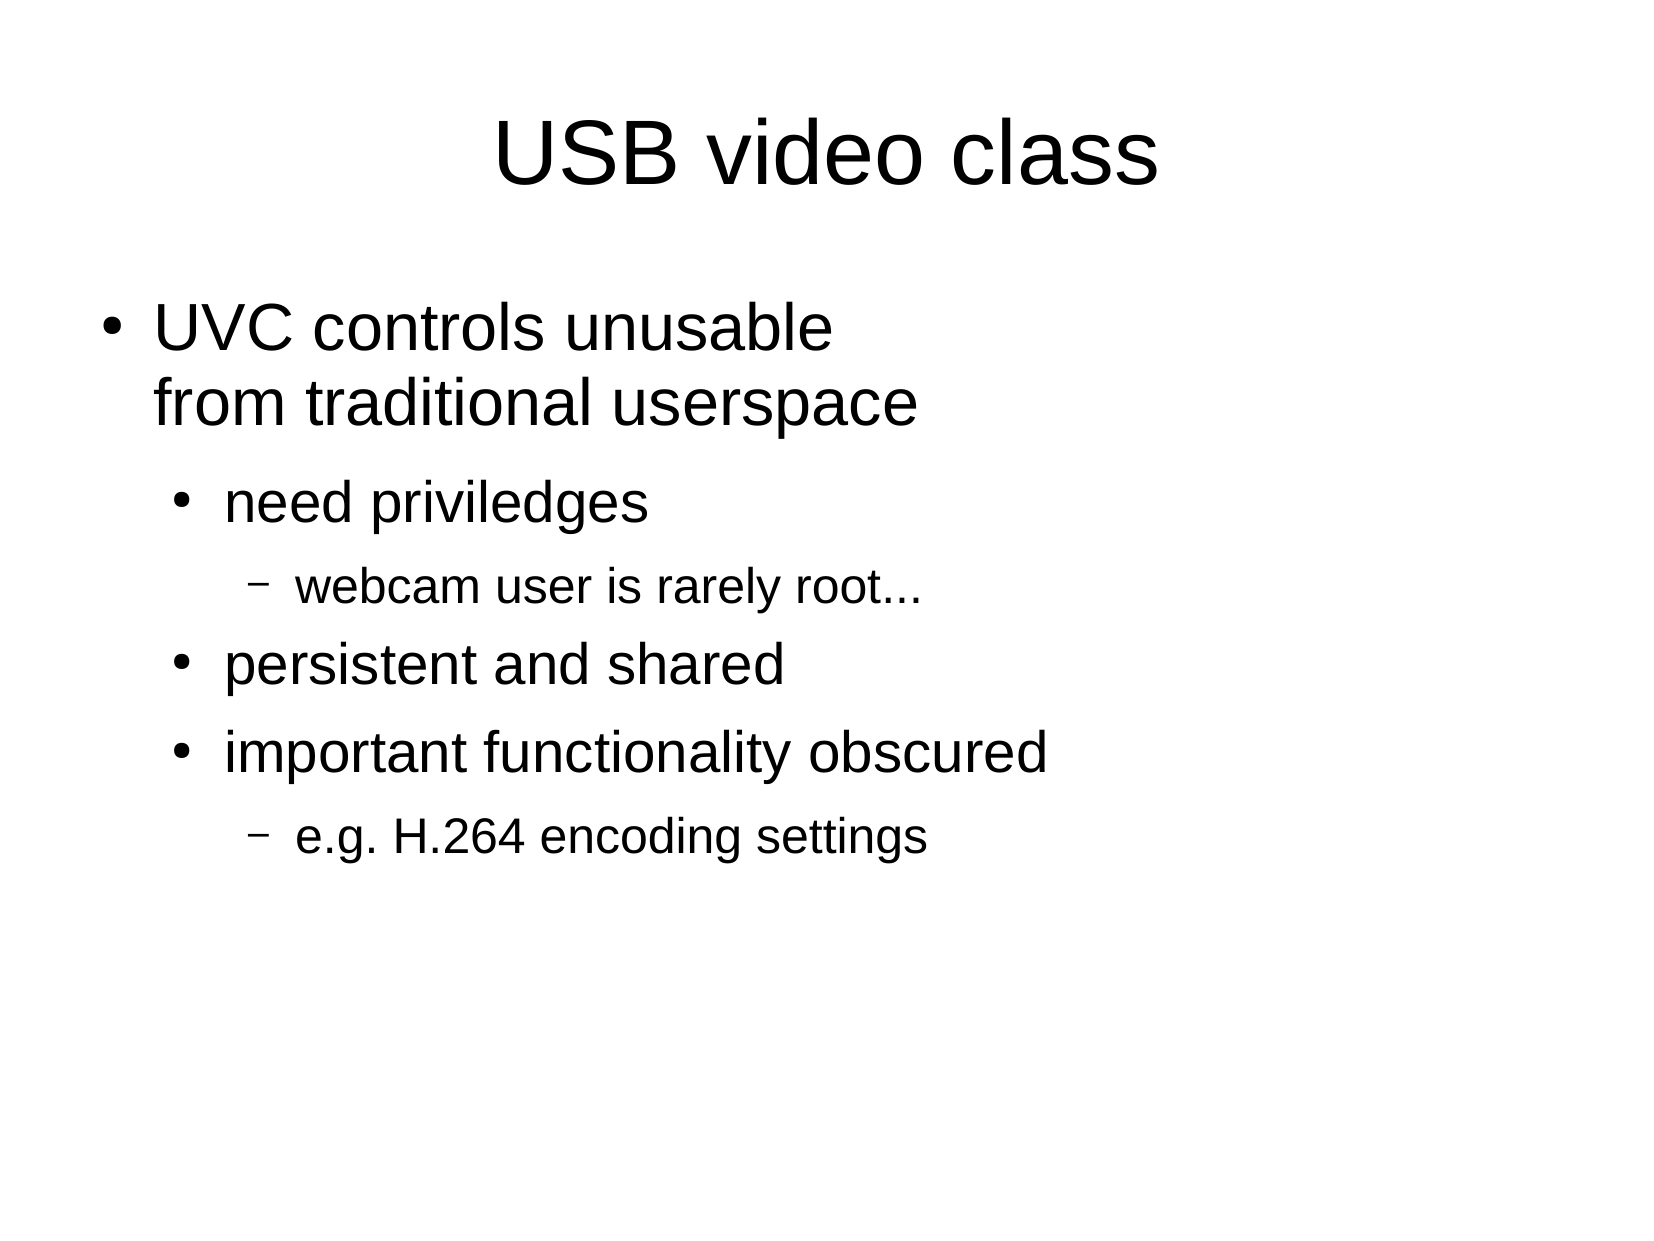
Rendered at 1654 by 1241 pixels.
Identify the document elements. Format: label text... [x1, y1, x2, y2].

title USB video class [82, 56, 1571, 250]
list UVC controls unusable from traditional userspace need priviledges webcam user is rarely root... persistent and shared important functionality obscured e.g. H.264 encoding settings [82, 290, 1571, 1109]
